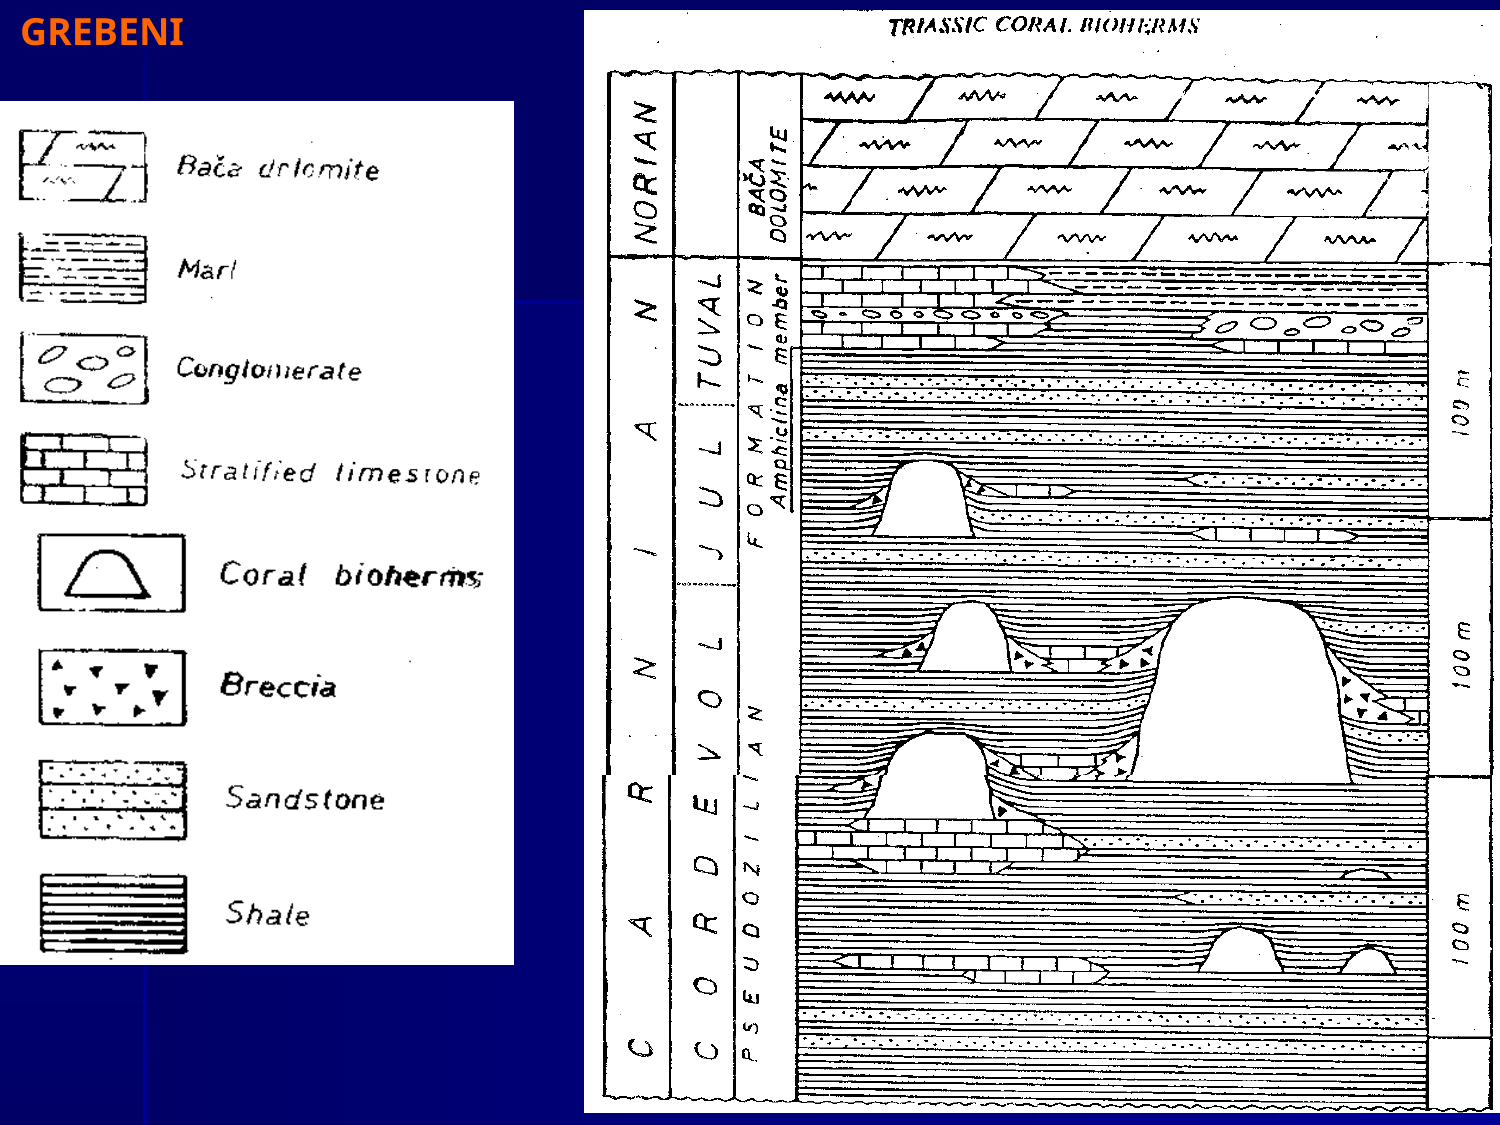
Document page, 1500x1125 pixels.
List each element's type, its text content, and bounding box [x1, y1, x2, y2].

picture [584, 10, 1500, 1113]
picture [0, 101, 514, 965]
text_box GREBENI [5, 0, 200, 61]
